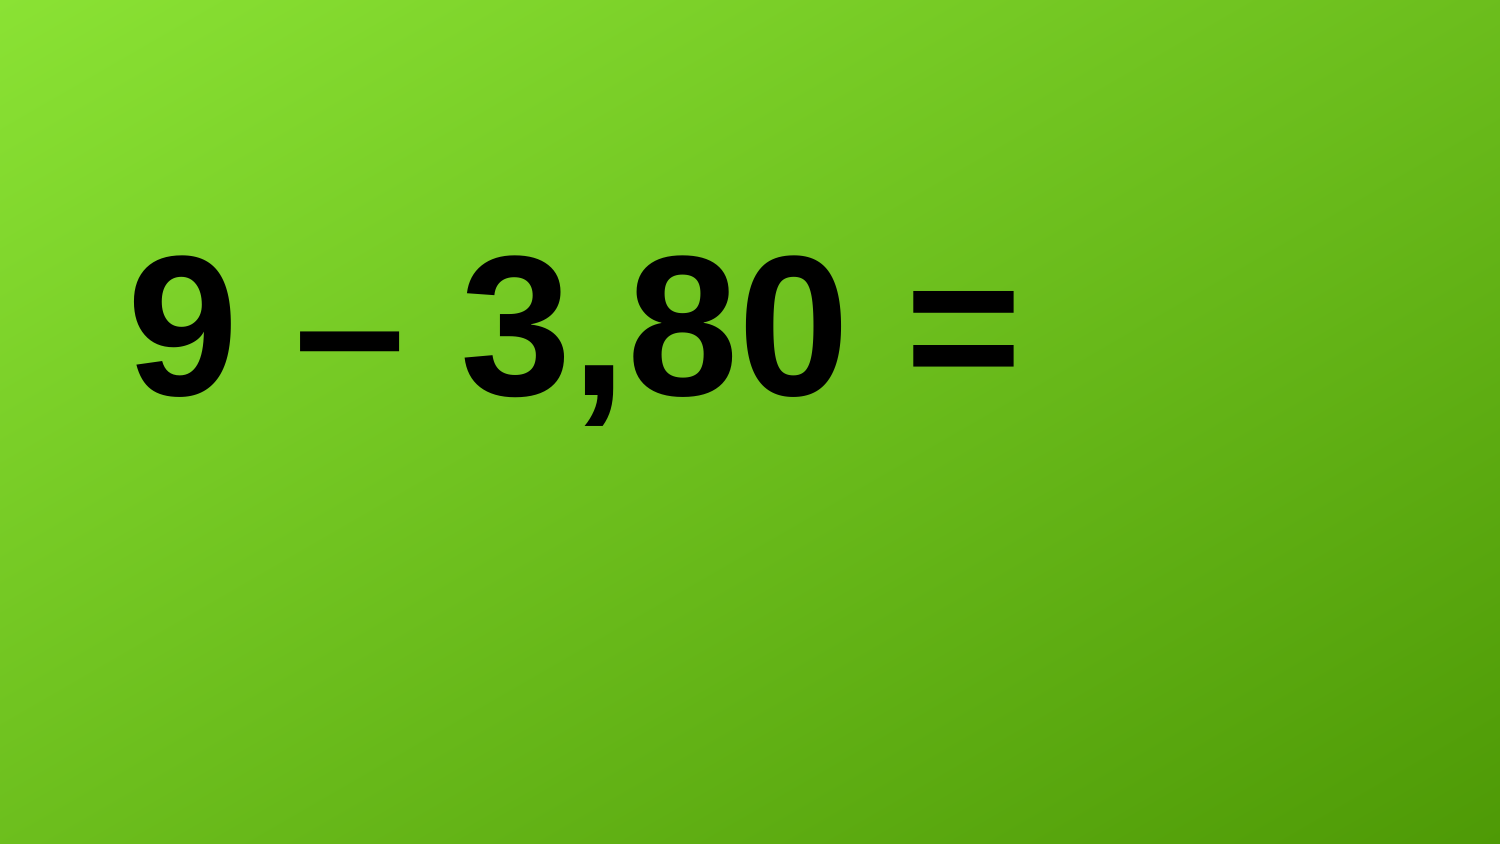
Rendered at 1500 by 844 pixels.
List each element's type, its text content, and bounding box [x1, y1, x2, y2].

title 9 – 3,80 = [112, 259, 1388, 450]
